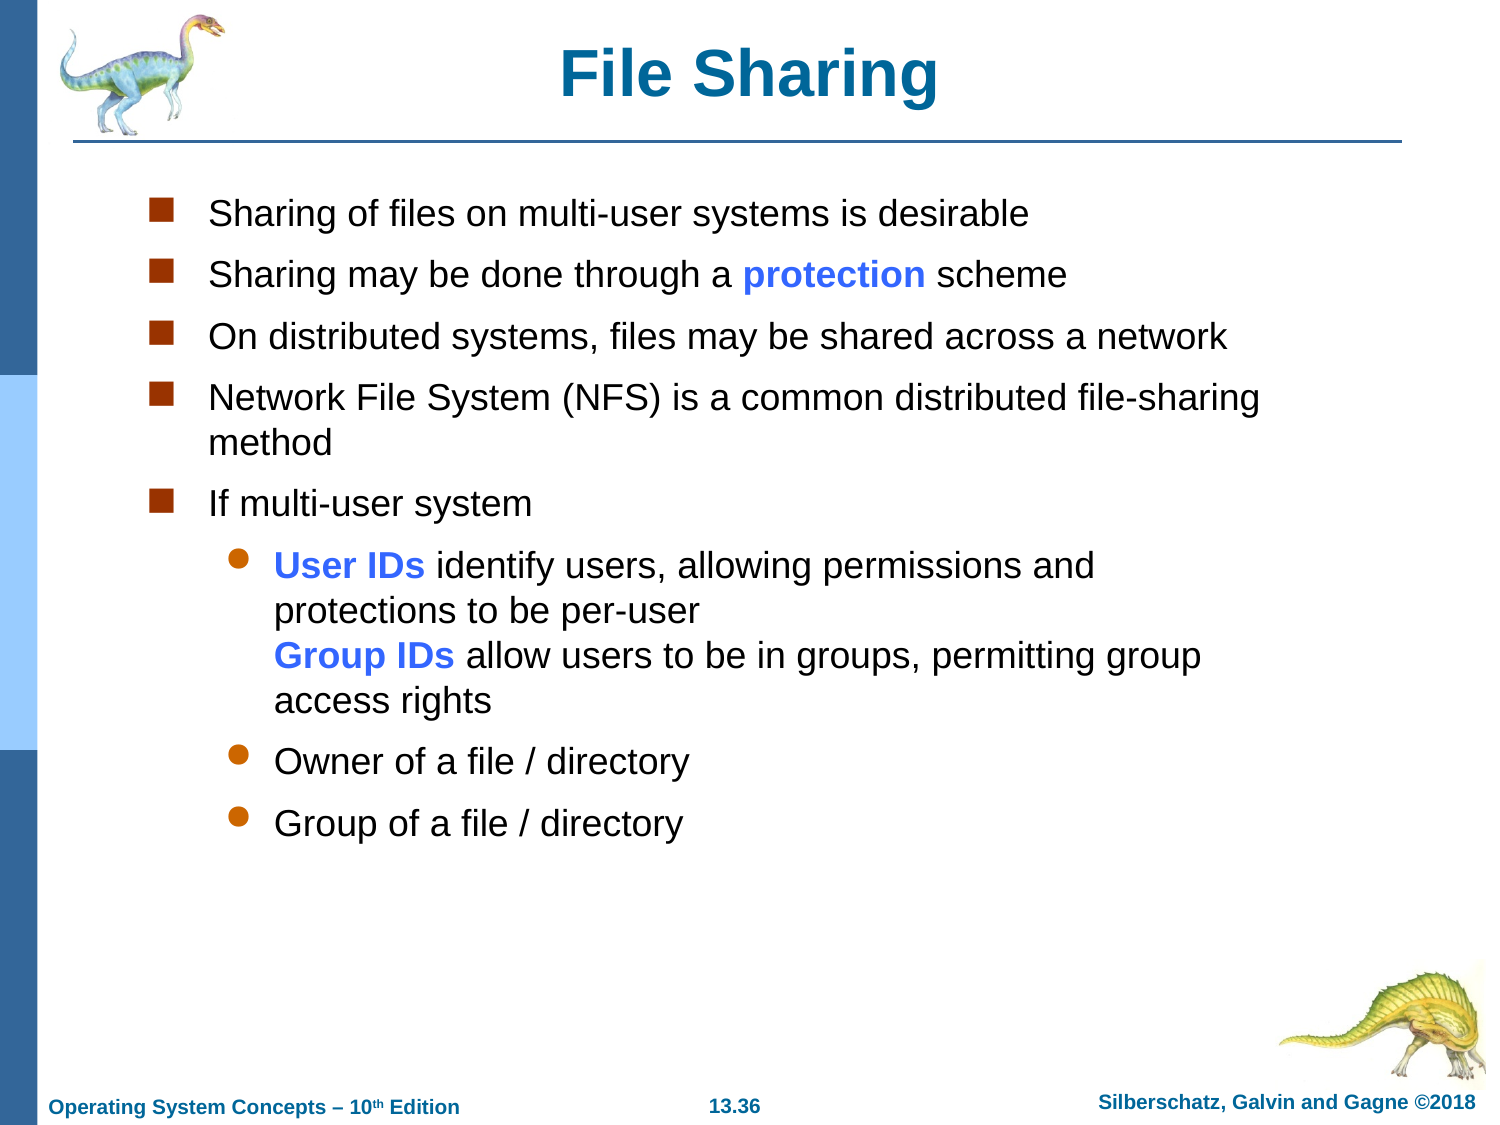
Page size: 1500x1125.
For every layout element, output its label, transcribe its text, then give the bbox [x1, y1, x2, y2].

title File Sharing [75, 22, 1426, 117]
picture [1275, 959, 1486, 1090]
picture [1415, 1094, 1423, 1099]
picture [46, 0, 243, 149]
list Sharing of files on multi-user systems is desirable Sharing may be done through a protection scheme On distributed systems, files may be shared across a network Network File System (NFS) is a common distributed file-sharing method If multi-user system User IDs identify users, allowing permissions and protections to be per-user Group IDs allow users to be in groups, permitting group access rights Owner of a file / directory Group of a file / directory [137, 181, 1302, 925]
